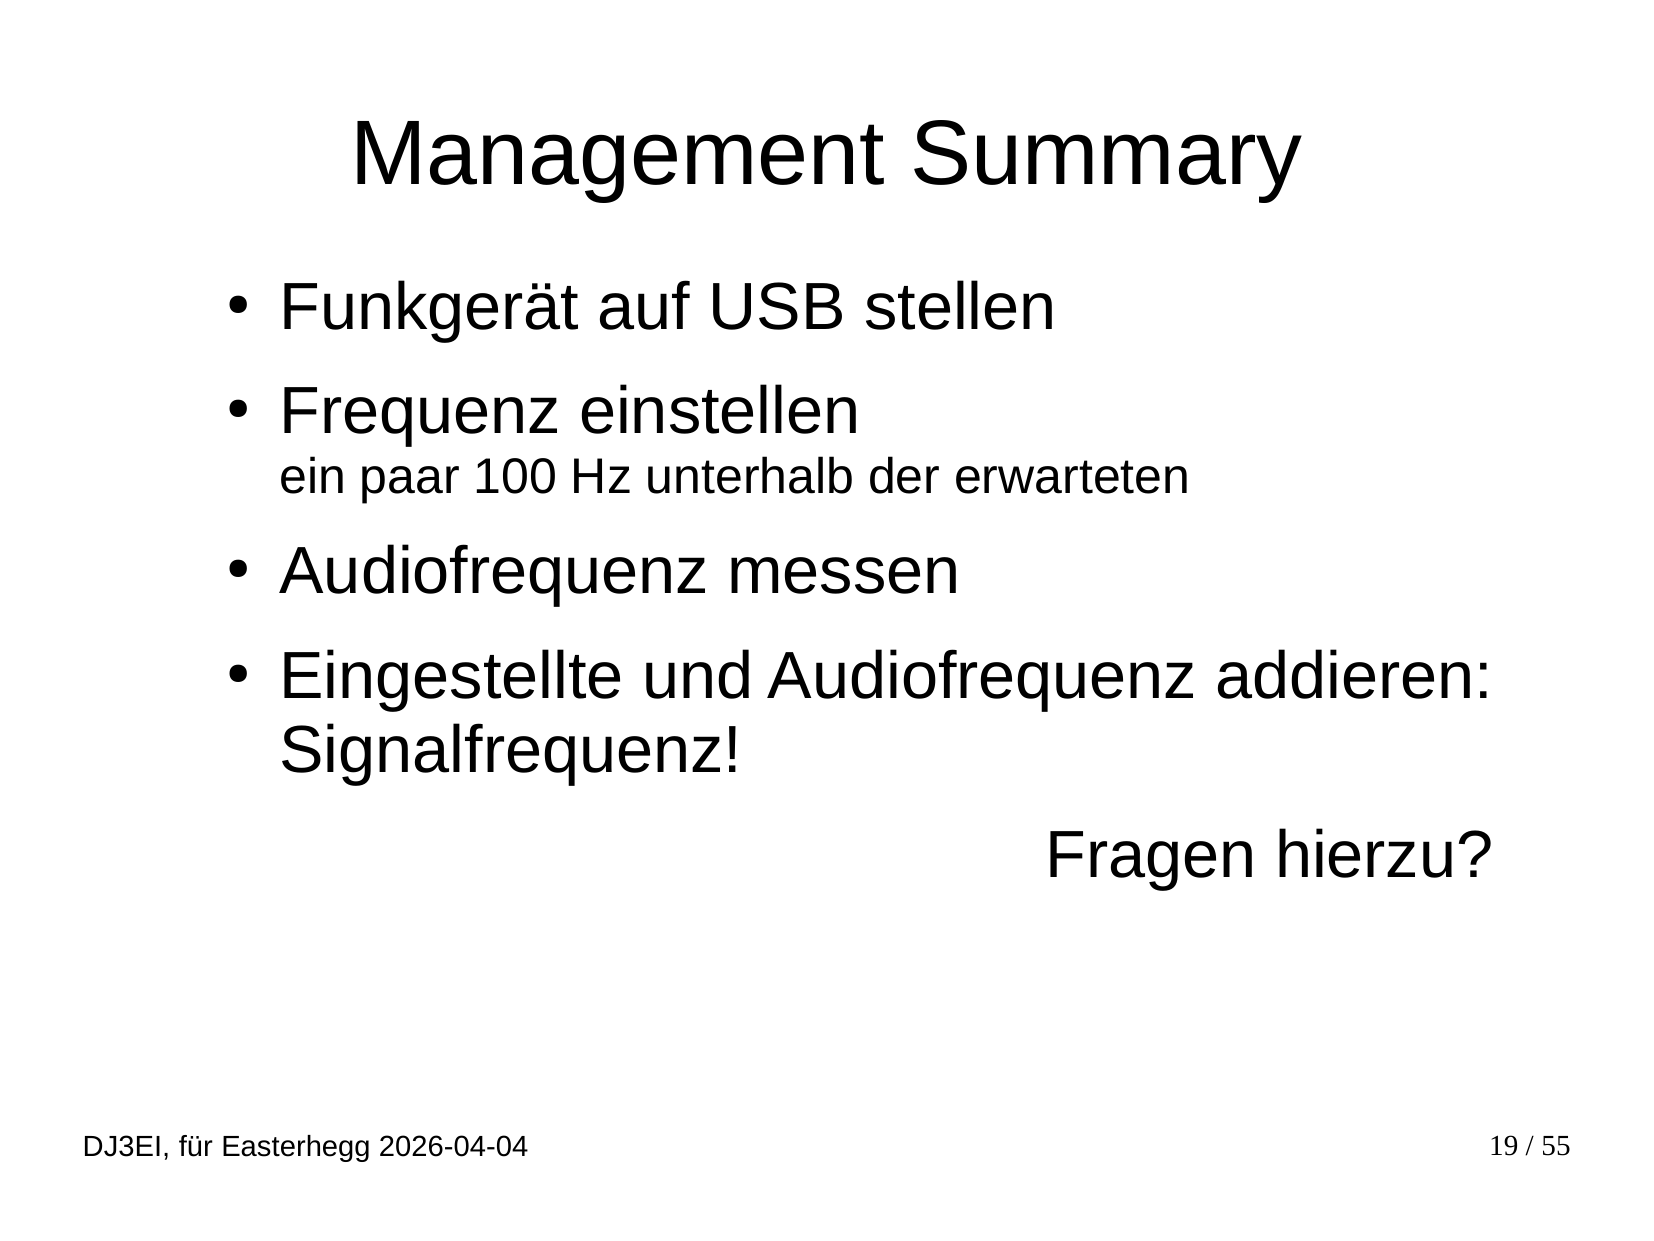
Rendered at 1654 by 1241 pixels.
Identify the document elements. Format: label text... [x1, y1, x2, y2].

title Management Summary [82, 49, 1571, 257]
list Funkgerät auf USB stellen Frequenz einstellen ein paar 100 Hz unterhalb der erwarteten Audiofrequenz messen Eingestellte und Audiofrequenz addieren: Signalfrequenz! Fragen hierzu? [175, 268, 1494, 994]
